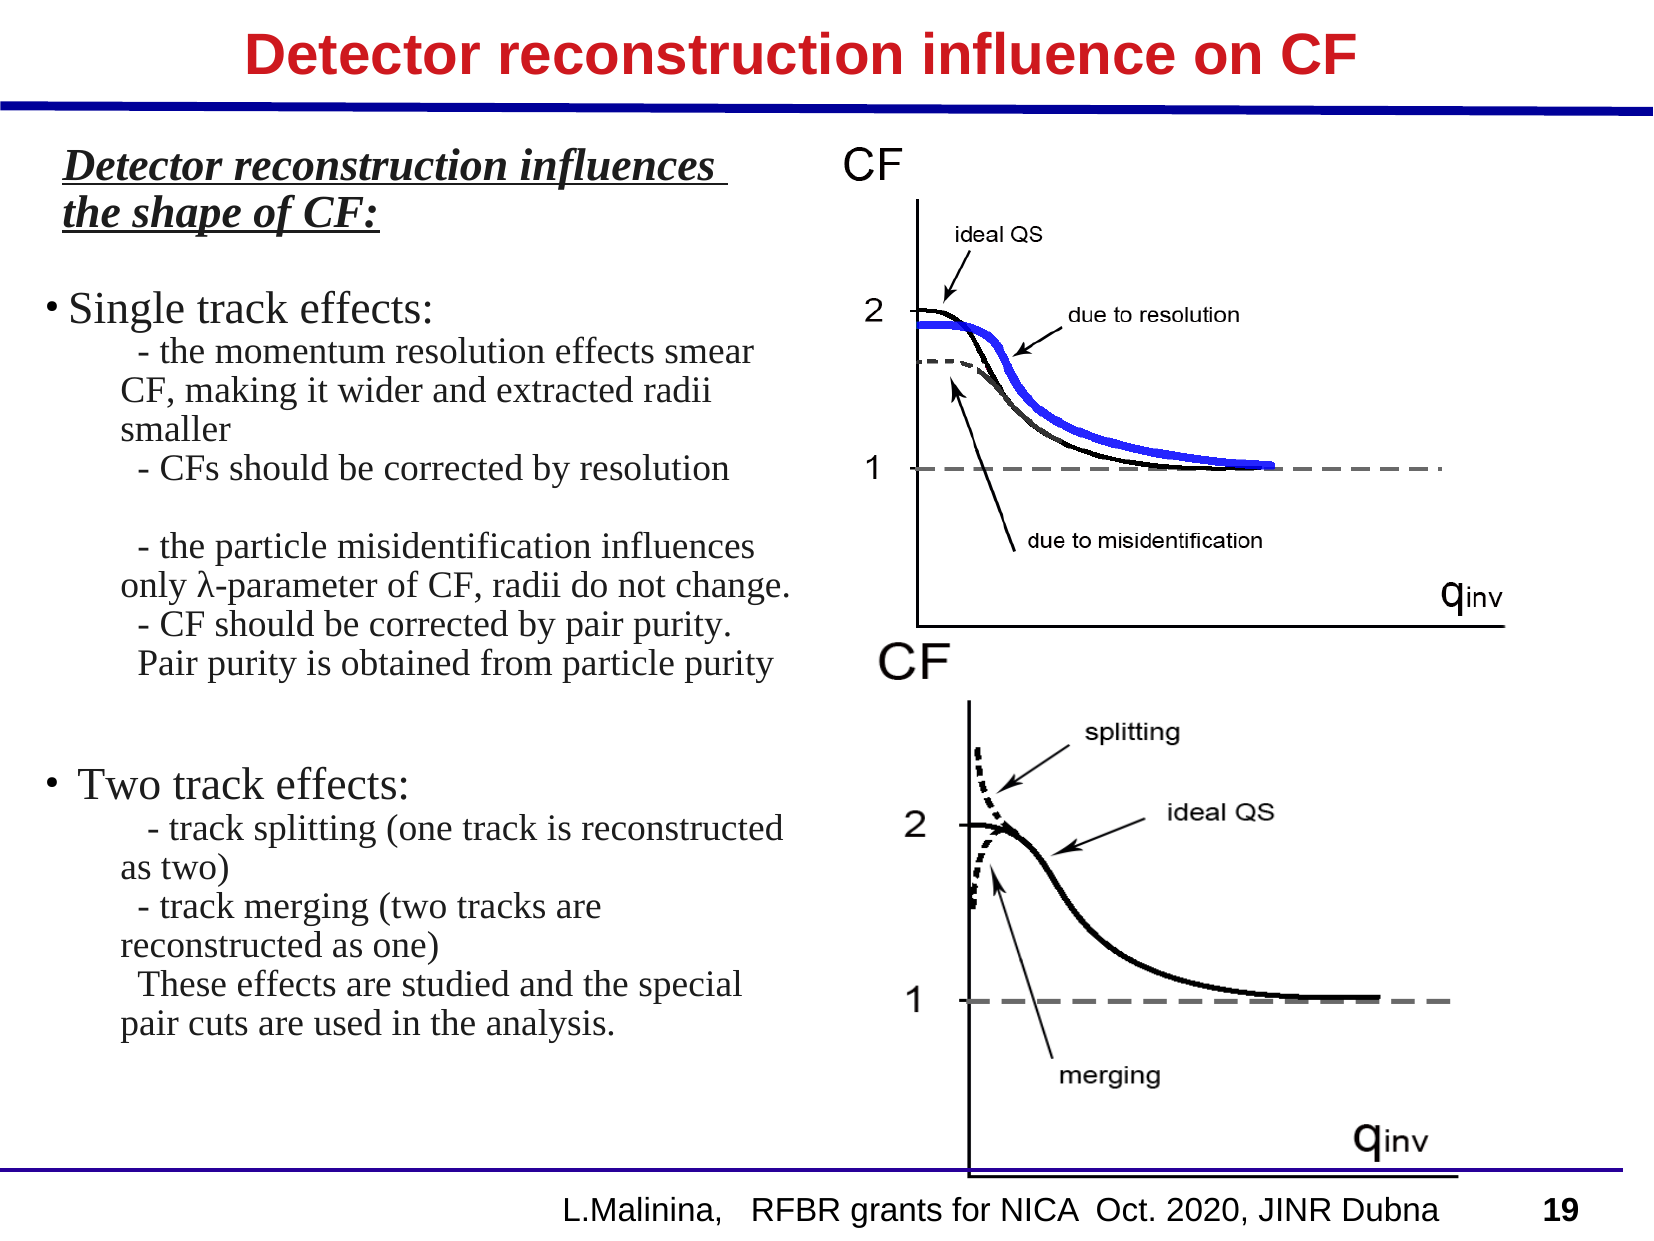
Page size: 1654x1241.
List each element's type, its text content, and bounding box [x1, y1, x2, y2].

text_box L.Malinina, RFBR grants for NICA Oct. 2020, JINR Dubna <number> [0, 1183, 1653, 1236]
text_box Detector reconstruction influences the shape of CF: Single track effects: - the momentum resolution effects smear CF, making it wider and extracted radii smaller - CFs should be corrected by resolution - the particle misidentification influences only λ-parameter of CF, radii do not change. - CF should be corrected by pair purity. Pair purity is obtained from particle purity Two track effects: - track splitting (one track is reconstructed as two) - track merging (two tracks are reconstructed as one) These effects are studied and the special pair cuts are used in the analysis. [30, 134, 822, 1104]
picture [826, 141, 1632, 1183]
text_box Detector reconstruction influence on CF [42, 0, 1653, 98]
